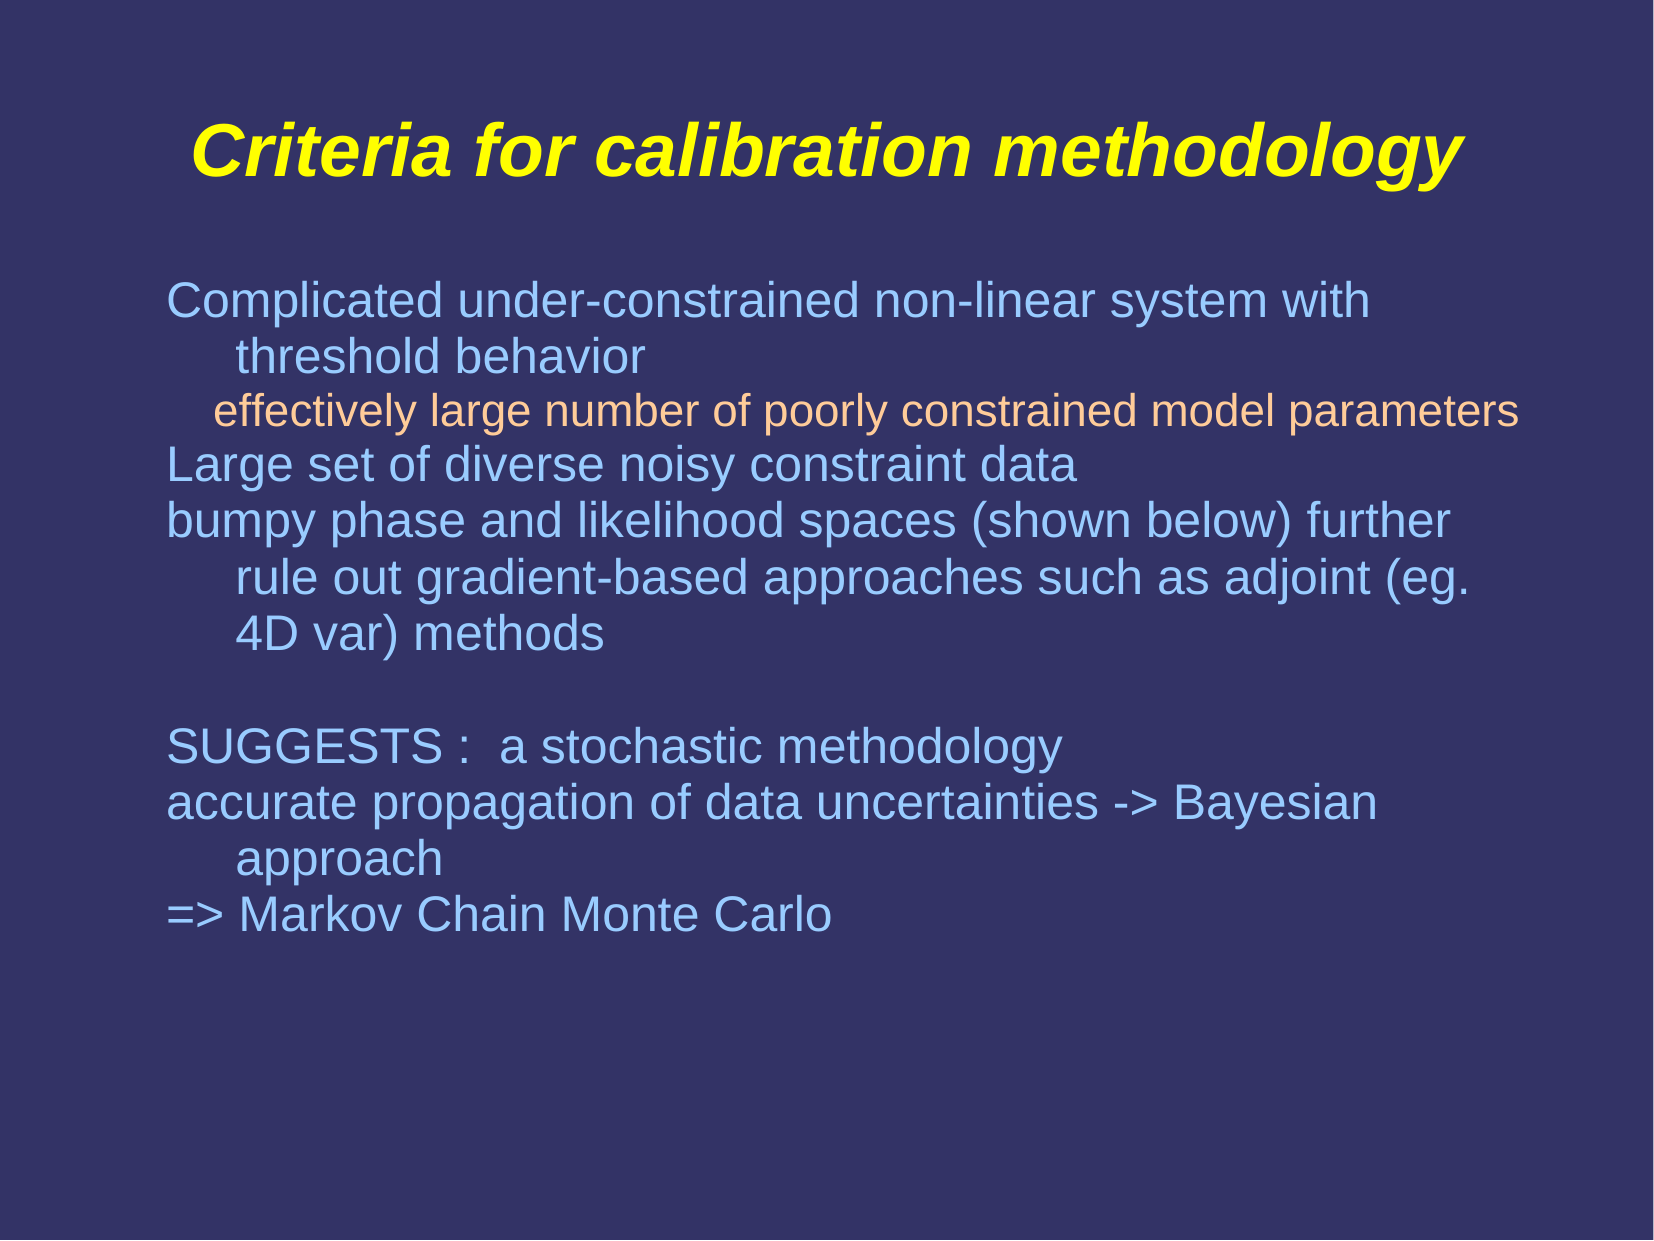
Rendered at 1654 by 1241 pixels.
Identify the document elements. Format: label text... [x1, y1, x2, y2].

list Complicated under-constrained non-linear system with threshold behavior effectively large number of poorly constrained model parameters Large set of diverse noisy constraint data bumpy phase and likelihood spaces (shown below) further rule out gradient-based approaches such as adjoint (eg. 4D var) methods SUGGESTS : a stochastic methodology accurate propagation of data uncertainties -> Bayesian approach => Markov Chain Monte Carlo [154, 271, 1536, 1233]
title Criteria for calibration methodology [121, 49, 1534, 250]
